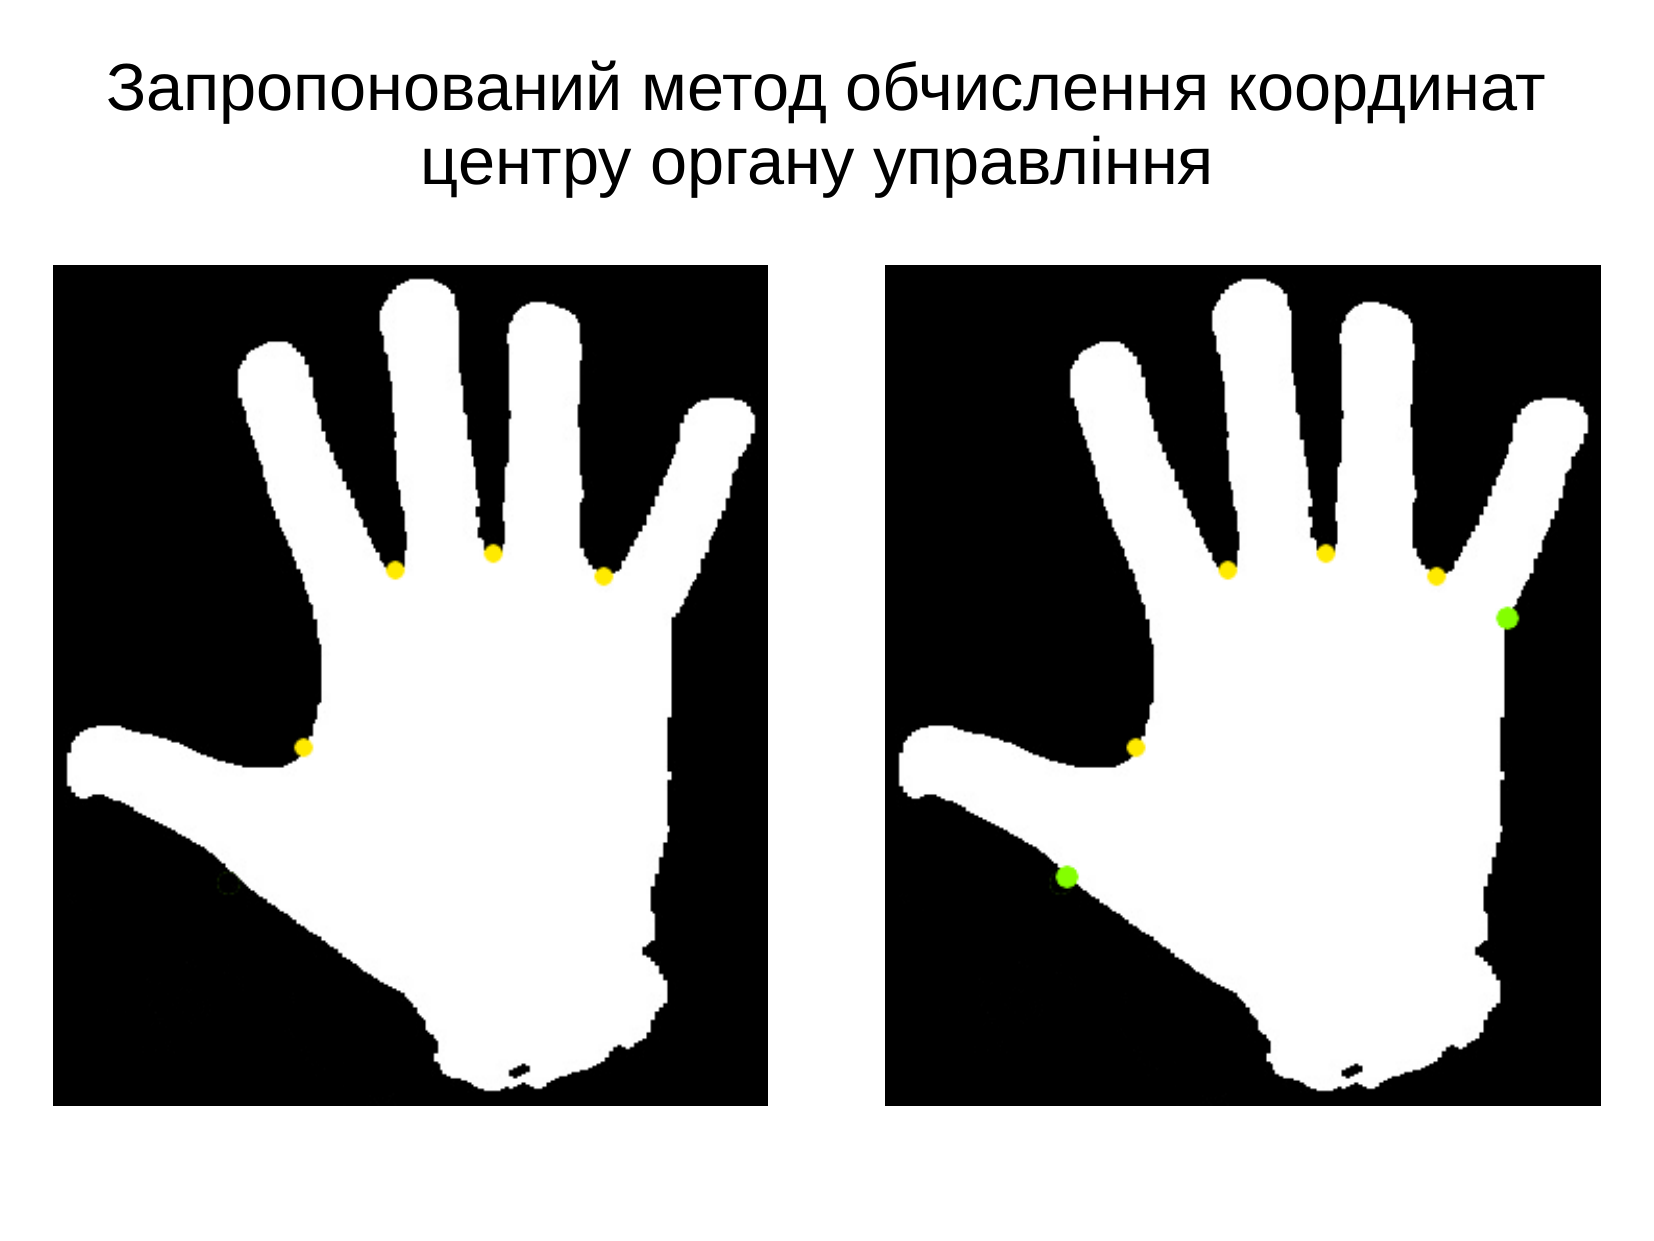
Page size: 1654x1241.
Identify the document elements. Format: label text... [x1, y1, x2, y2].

picture [53, 265, 768, 1106]
picture [885, 265, 1601, 1106]
title Запропонований метод обчислення координат центру органу управління [82, 49, 1571, 257]
